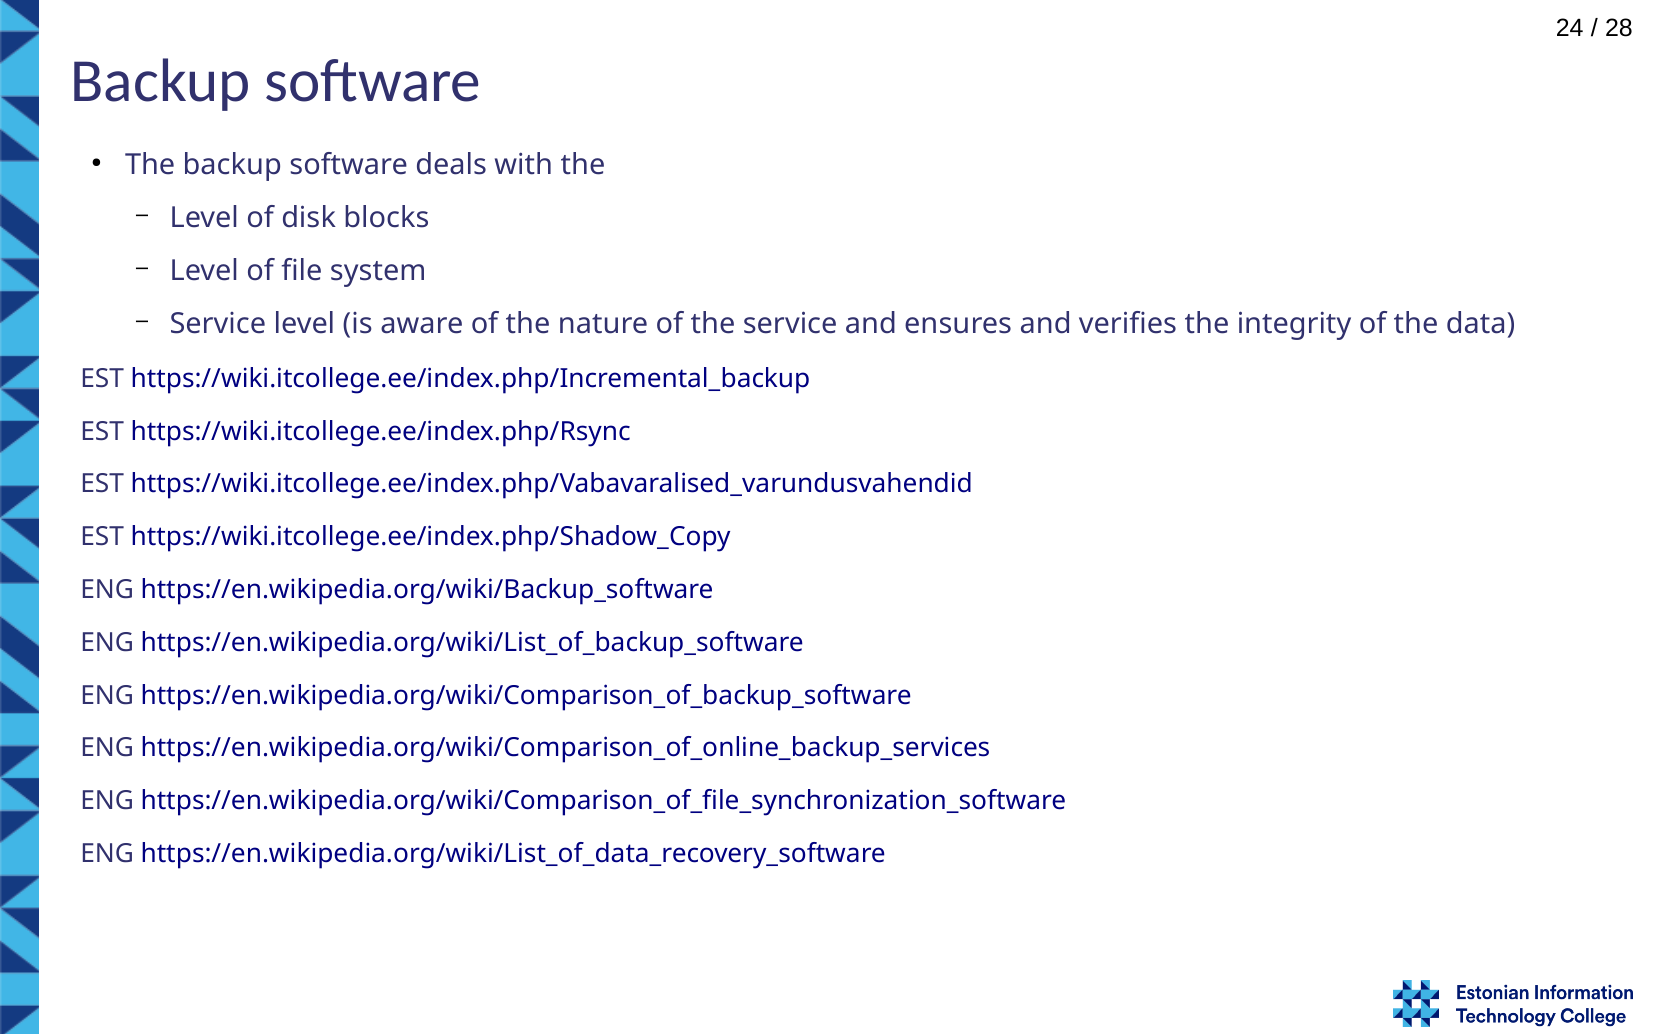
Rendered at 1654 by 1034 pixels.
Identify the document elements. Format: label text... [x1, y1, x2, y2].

picture [1393, 980, 1633, 1027]
list The backup software deals with the Level of disk blocks Level of file system Service level (is aware of the nature of the service and ensures and verifies the integrity of the data) EST https://wiki.itcollege.ee/index.php/Incremental_backup EST https://wiki.itcollege.ee/index.php/Rsync EST https://wiki.itcollege.ee/index.php/Vabavaralised_varundusvahendid EST https://wiki.itcollege.ee/index.php/Shadow_Copy ENG https://en.wikipedia.org/wiki/Backup_software ENG https://en.wikipedia.org/wiki/List_of_backup_software ENG https://en.wikipedia.org/wiki/Comparison_of_backup_software ENG https://en.wikipedia.org/wiki/Comparison_of_online_backup_services ENG https://en.wikipedia.org/wiki/Comparison_of_file_synchronization_software ENG https://en.wikipedia.org/wiki/List_of_data_recovery_software [80, 143, 1536, 886]
title Backup software [70, 41, 1630, 130]
